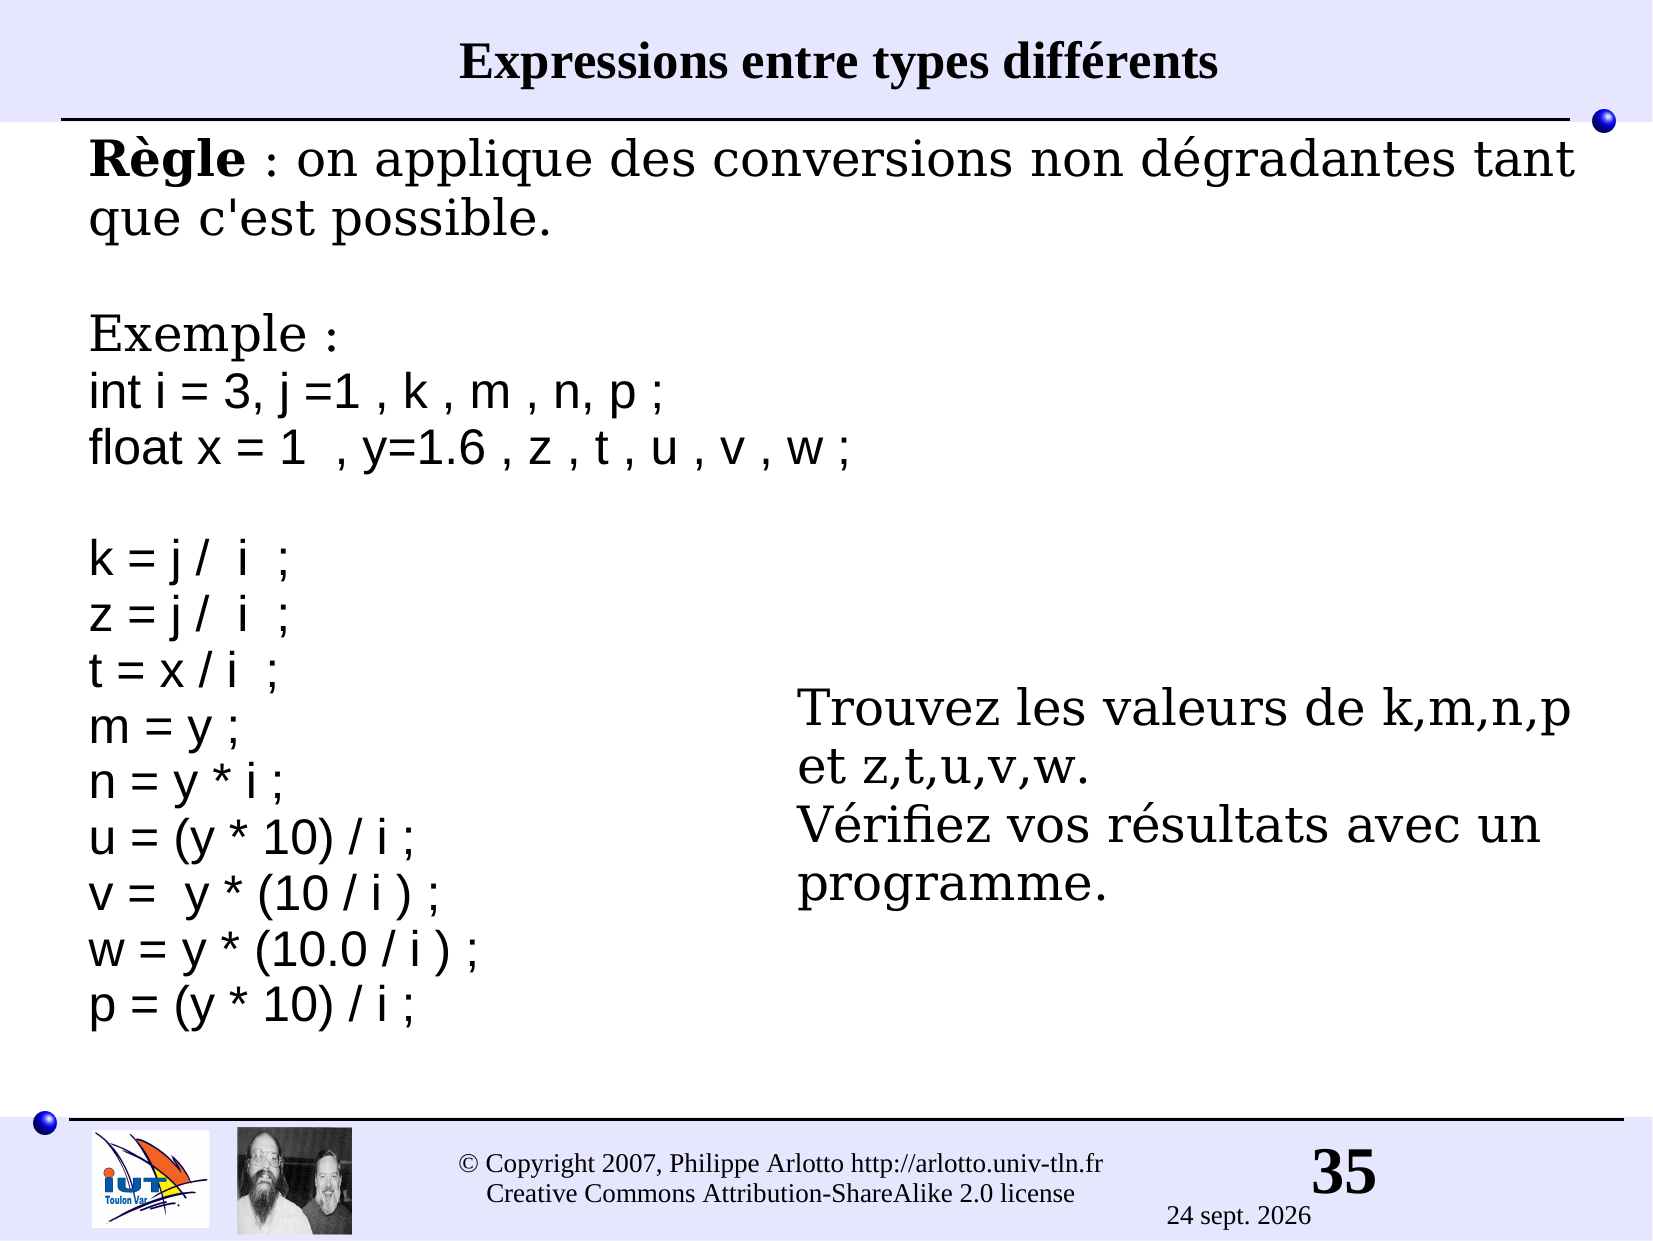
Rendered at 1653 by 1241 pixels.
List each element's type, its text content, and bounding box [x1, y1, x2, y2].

title Expressions entre types différents [95, 14, 1585, 107]
text_box Trouvez les valeurs de k,m,n,p et z,t,u,v,w. Vérifiez vos résultats avec un programme. [797, 679, 1574, 914]
text_box Règle : on applique des conversions non dégradantes tant que c'est possible. Exemple : int i = 3, j =1 , k , m , n, p ; float x = 1 , y=1.6 , z , t , u , v , w ; k = j / i ; z = j / i ; t = x / i ; m = y ; n = y * i ; u = (y * 10) / i ; v = y * (10 / i ) ; w = y * (10.0 / i ) ; p = (y * 10) / i ; [88, 129, 1577, 1040]
picture [237, 1127, 352, 1235]
